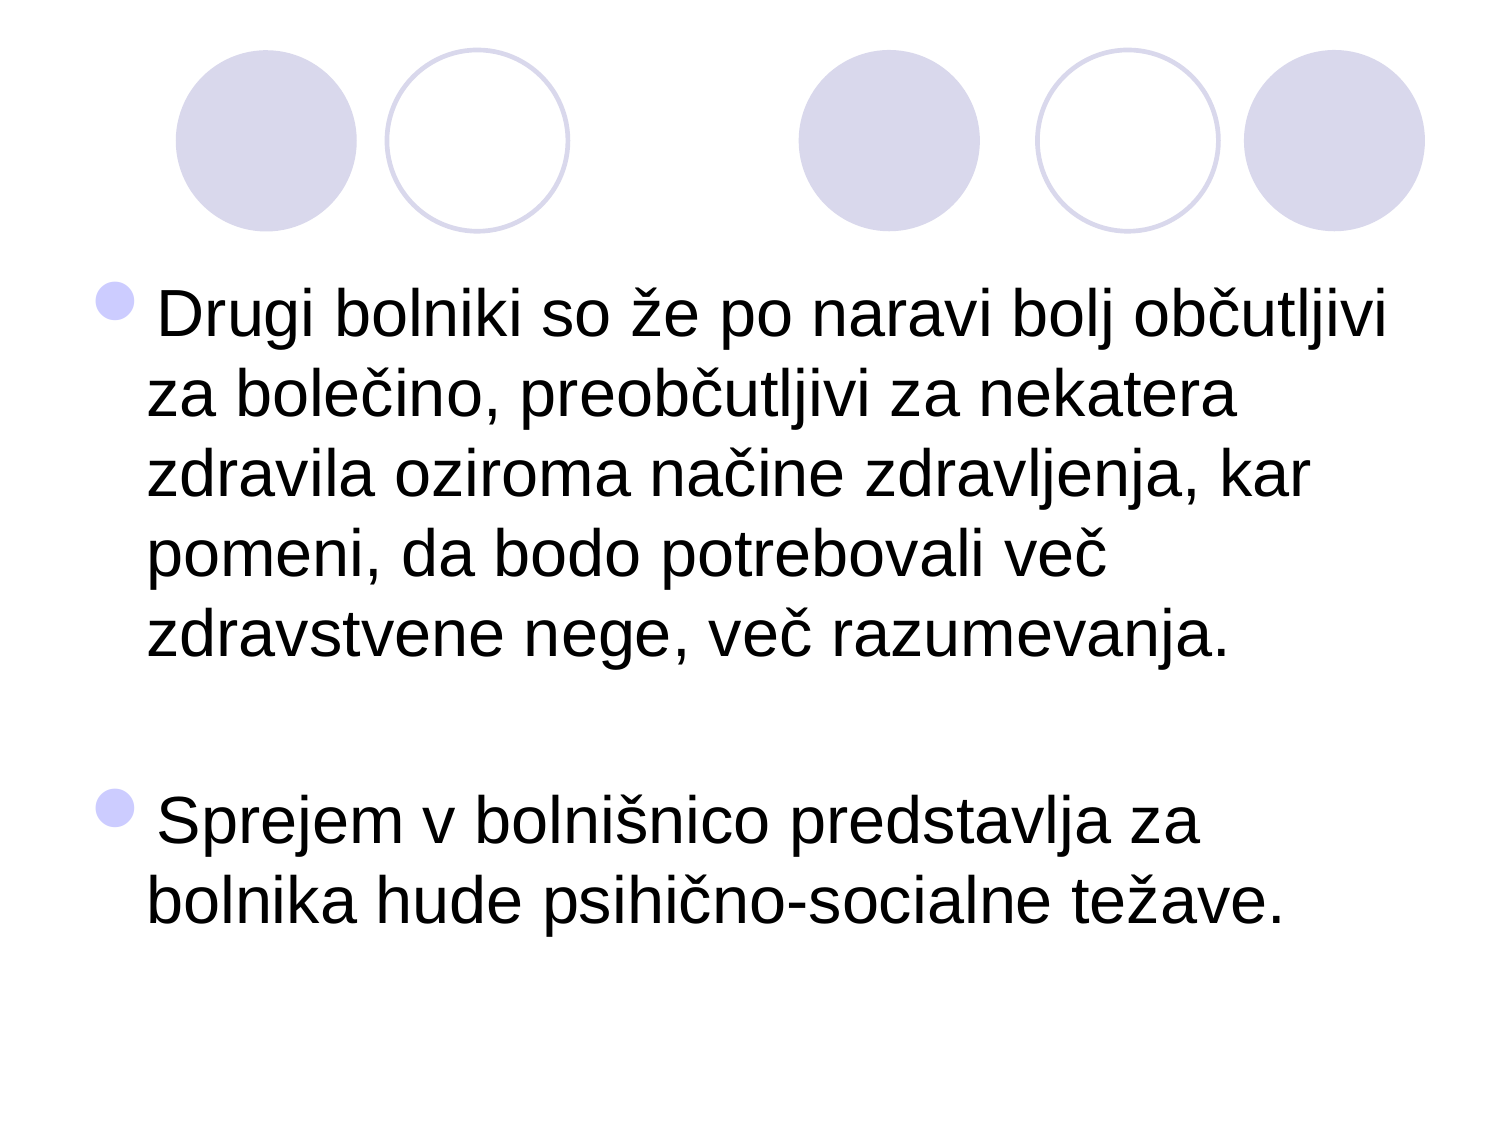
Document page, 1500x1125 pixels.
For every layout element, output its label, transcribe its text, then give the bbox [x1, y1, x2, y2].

list Drugi bolniki so že po naravi bolj občutljivi za bolečino, preobčutljivi za nekatera zdravila oziroma načine zdravljenja, kar pomeni, da bodo potrebovali več zdravstvene nege, več razumevanja. Sprejem v bolnišnico predstavlja za bolnika hude psihično-socialne težave. [75, 262, 1425, 1006]
